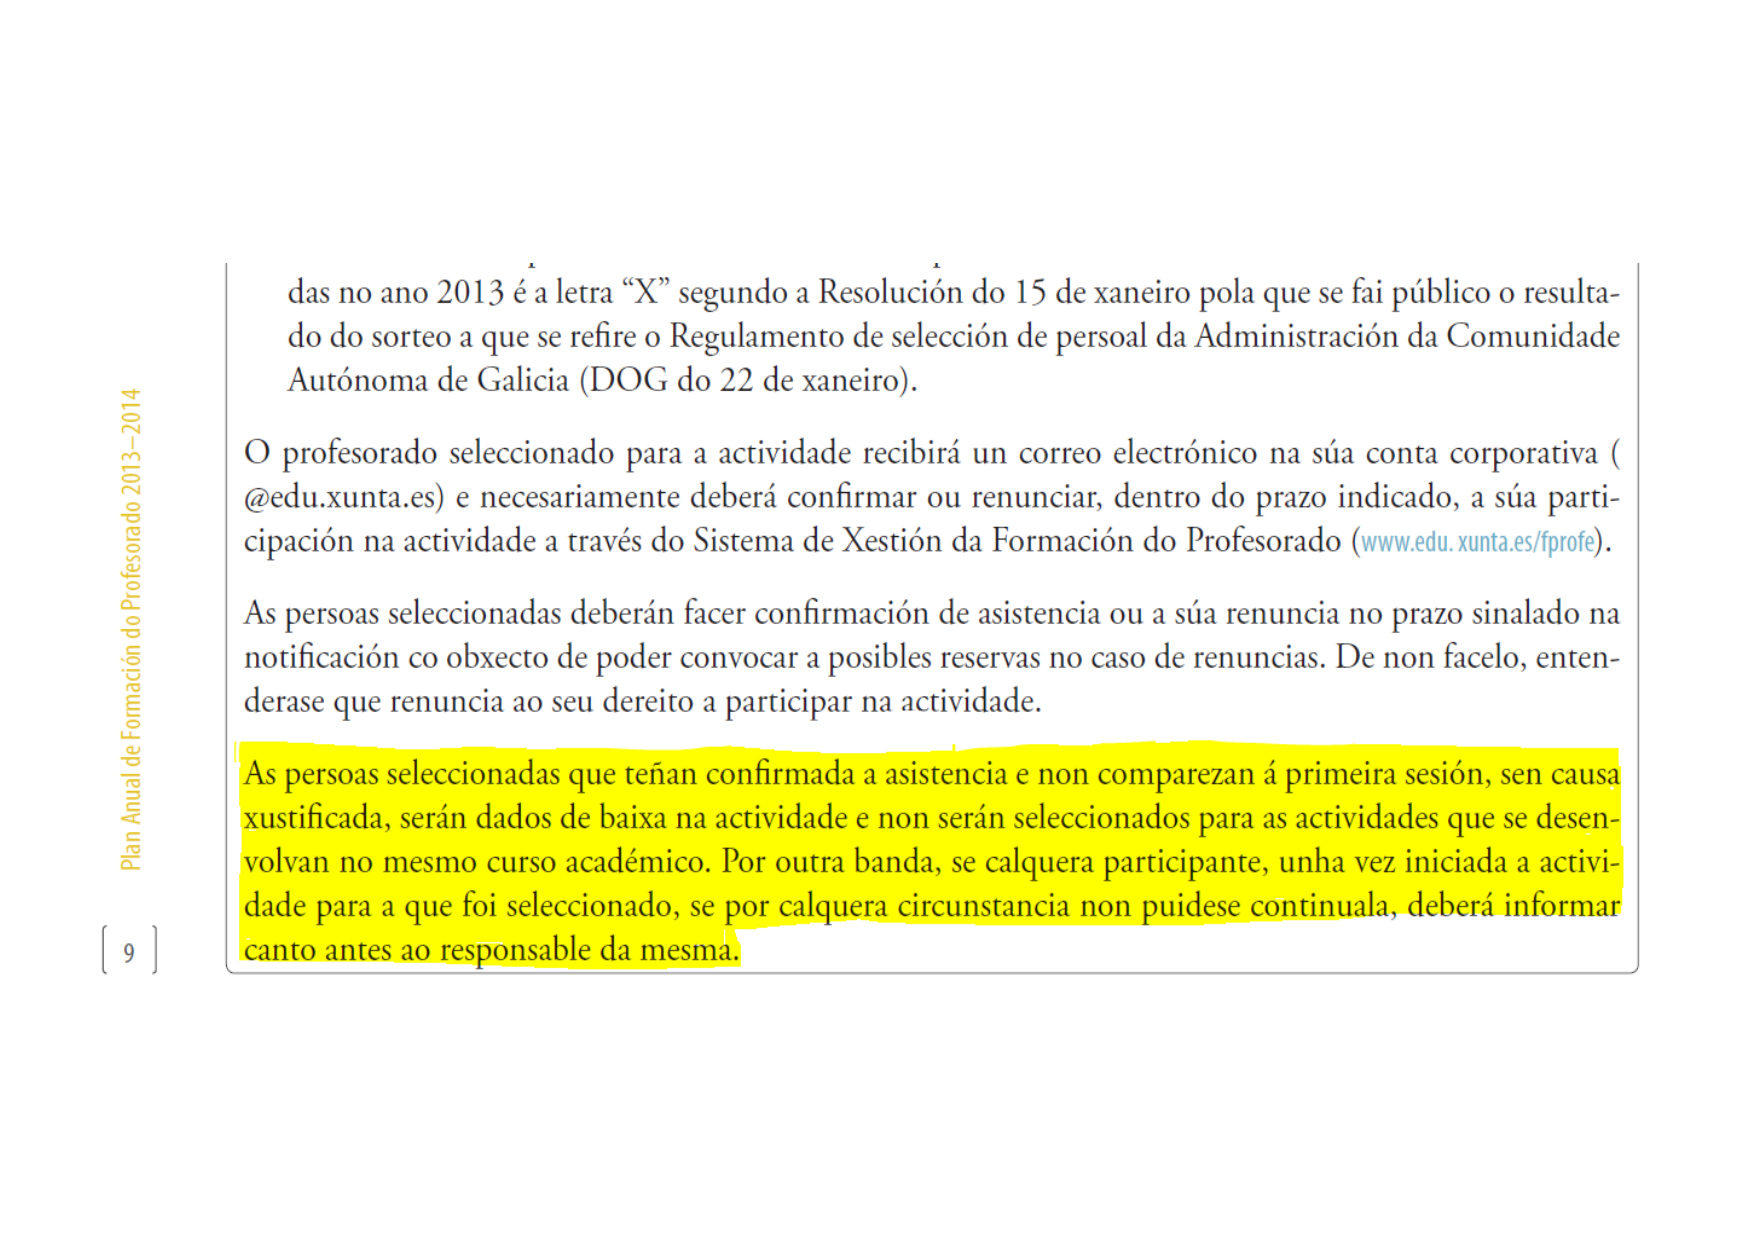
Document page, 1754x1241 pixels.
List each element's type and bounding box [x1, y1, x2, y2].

picture [35, 263, 1713, 1016]
